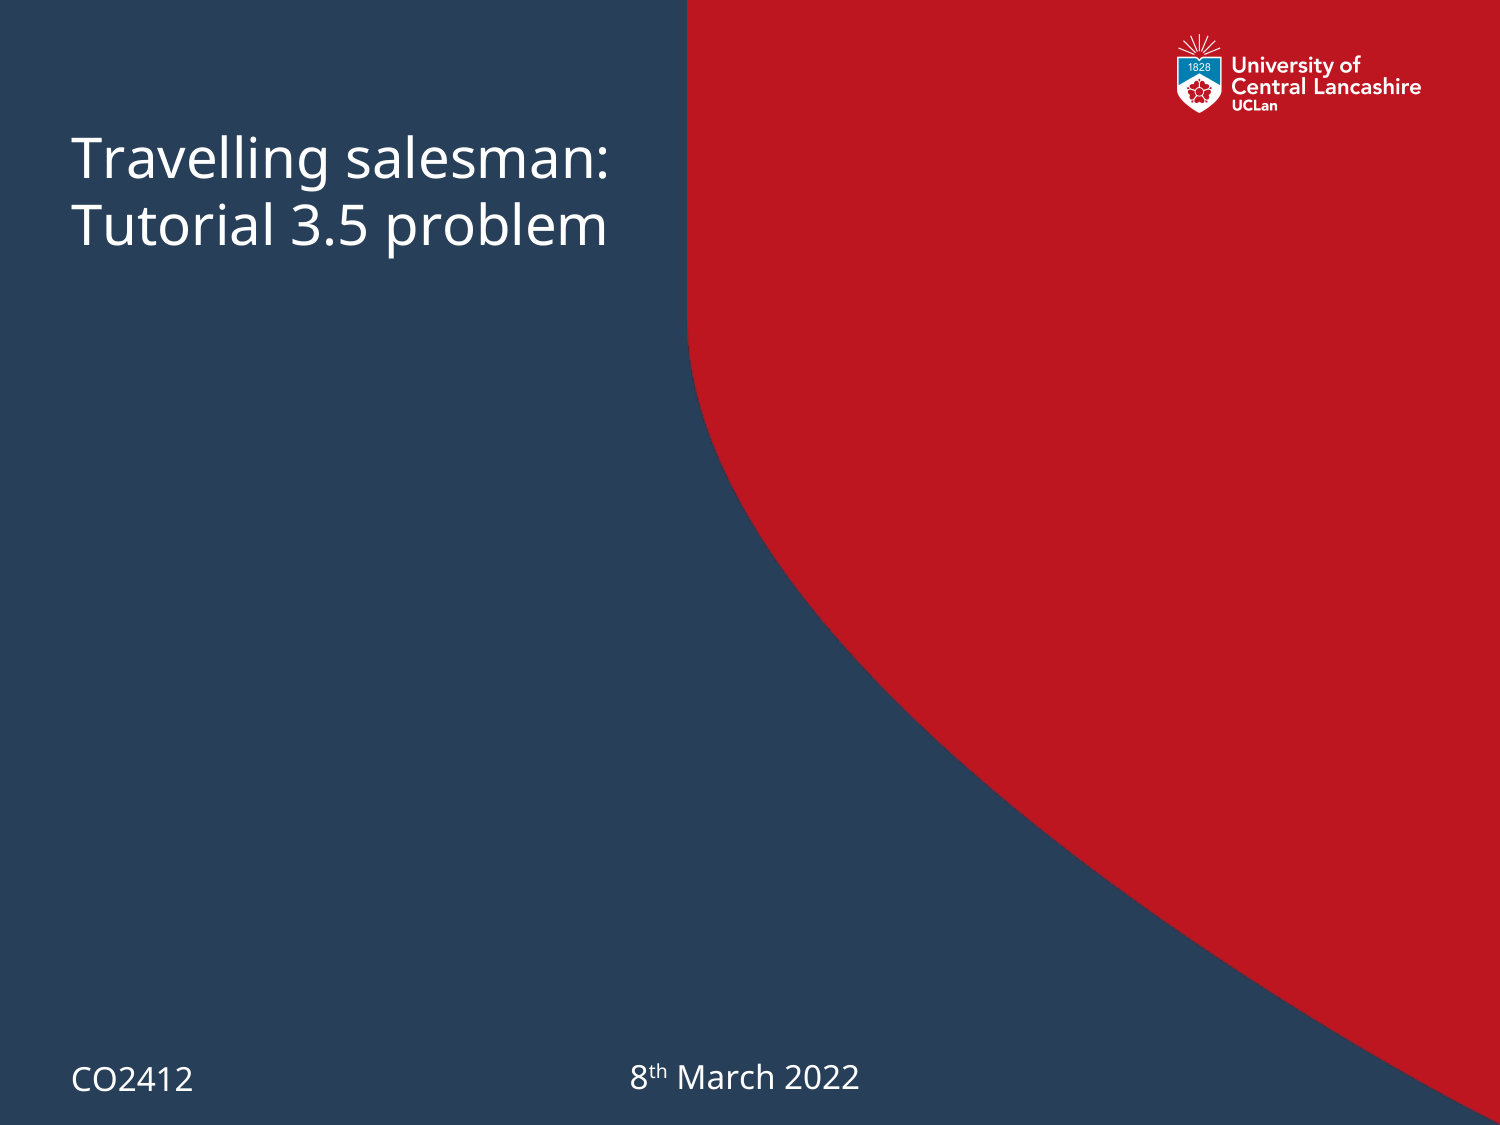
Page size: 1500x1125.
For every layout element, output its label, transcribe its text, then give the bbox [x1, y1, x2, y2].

picture [687, 0, 1500, 1125]
text_box Travelling salesman: Tutorial 3.5 problem [56, 68, 1185, 310]
